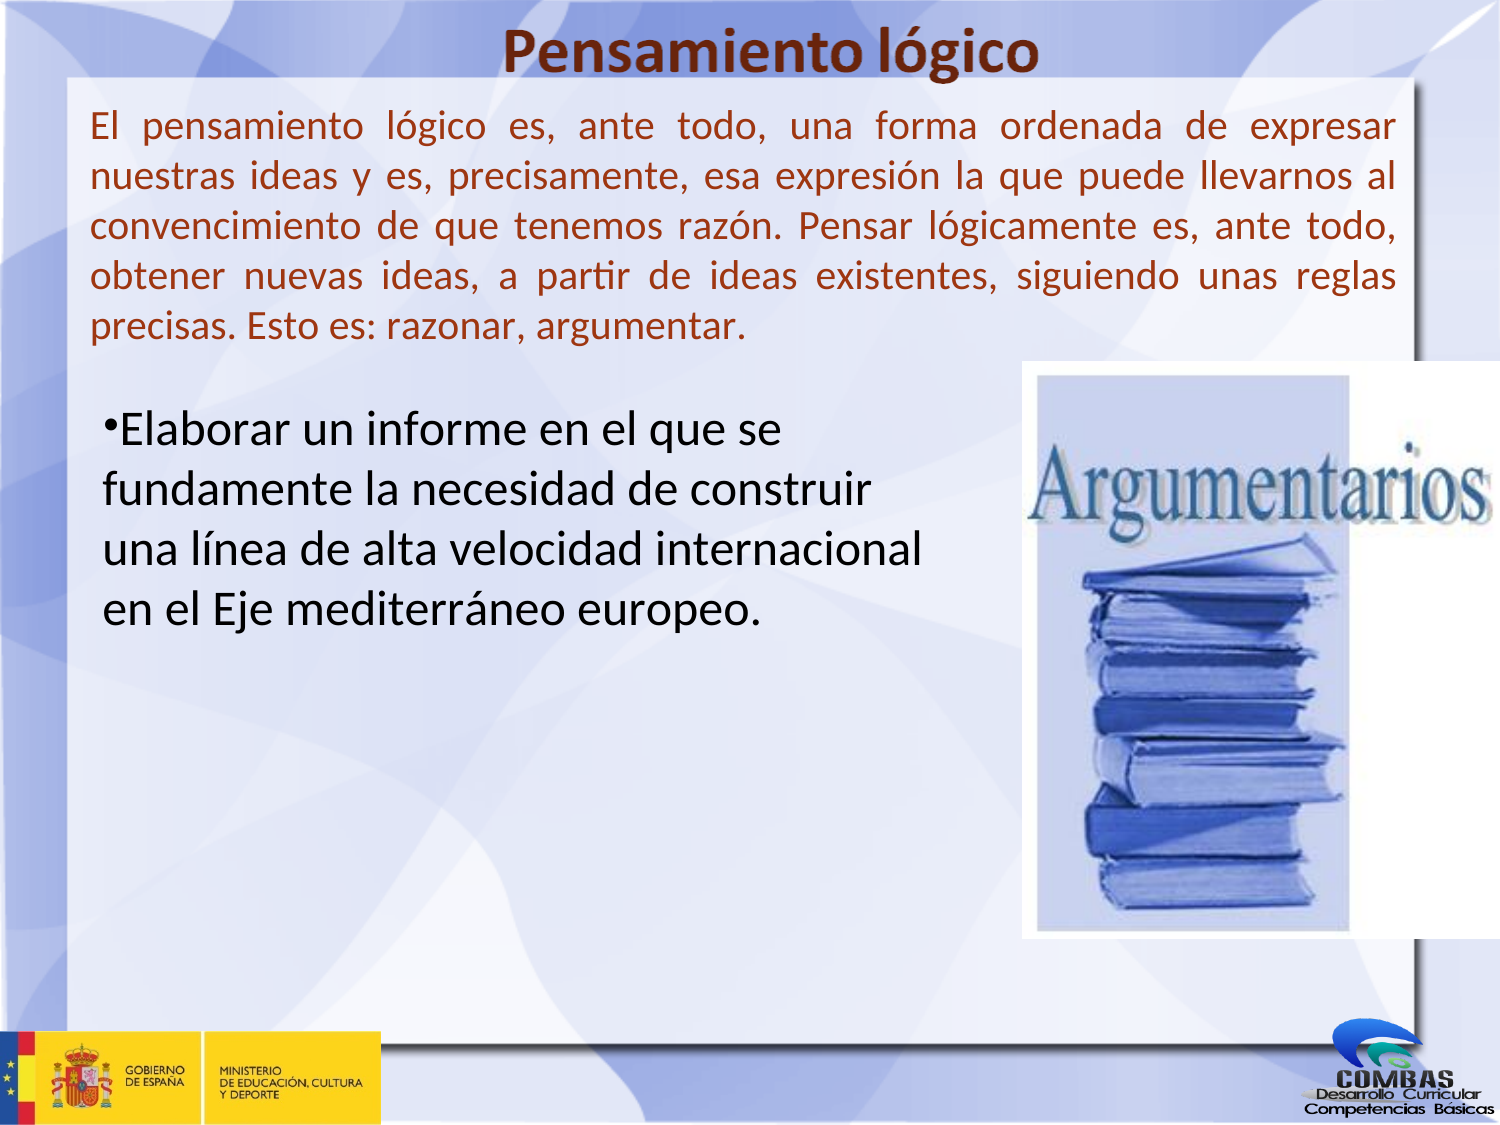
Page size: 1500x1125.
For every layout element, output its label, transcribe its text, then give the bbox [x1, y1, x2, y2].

text_box El pensamiento lógico es, ante todo, una forma ordenada de expresar nuestras ideas y es, precisamente, esa expresión la que puede llevarnos al convencimiento de que tenemos razón. Pensar lógicamente es, ante todo, obtener nuevas ideas, a partir de ideas existentes, siguiendo unas reglas precisas. Esto es: razonar, argumentar. [75, 90, 1413, 356]
text_box Elaborar un informe en el que se fundamente la necesidad de construir una línea de alta velocidad internacional en el Eje mediterráneo europeo. [87, 387, 951, 735]
picture [0, 0, 1500, 1125]
